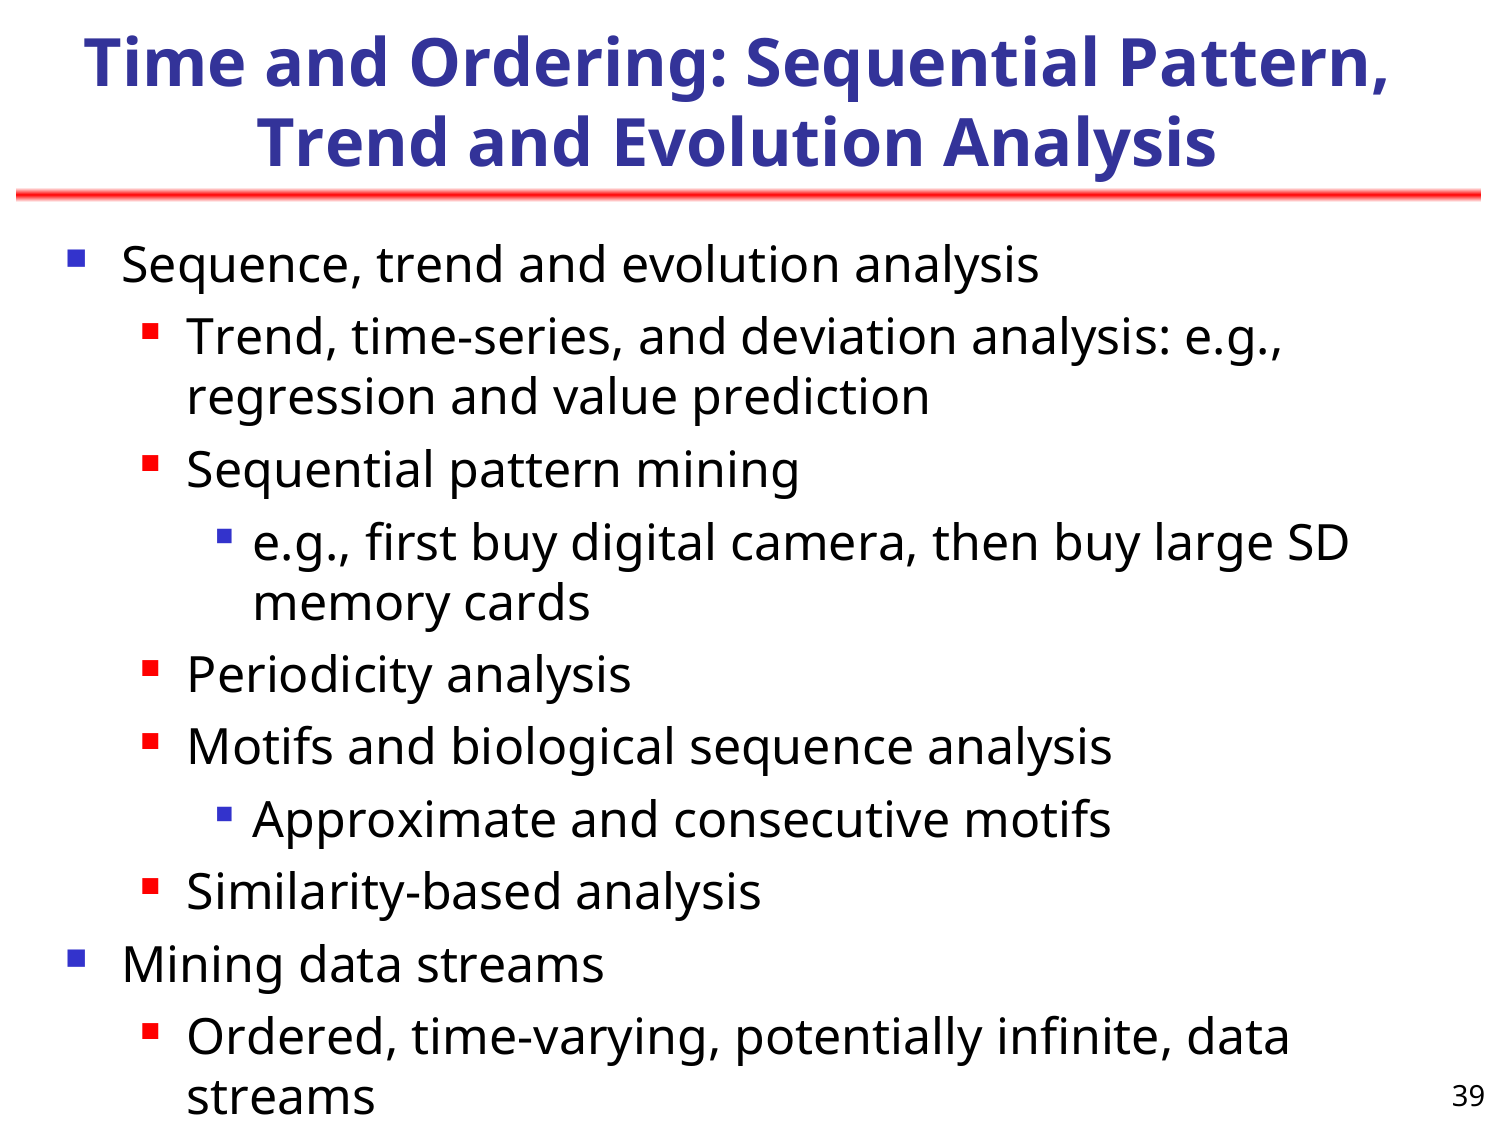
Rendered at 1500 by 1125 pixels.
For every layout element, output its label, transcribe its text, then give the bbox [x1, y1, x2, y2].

title Time and Ordering: Sequential Pattern, Trend and Evolution Analysis [0, 12, 1475, 188]
list Sequence, trend and evolution analysis Trend, time-series, and deviation analysis: e.g., regression and value prediction Sequential pattern mining e.g., first buy digital camera, then buy large SD memory cards Periodicity analysis Motifs and biological sequence analysis Approximate and consecutive motifs Similarity-based analysis Mining data streams Ordered, time-varying, potentially infinite, data streams [50, 224, 1450, 1125]
text_box <number> [1450, 1050, 1500, 1125]
